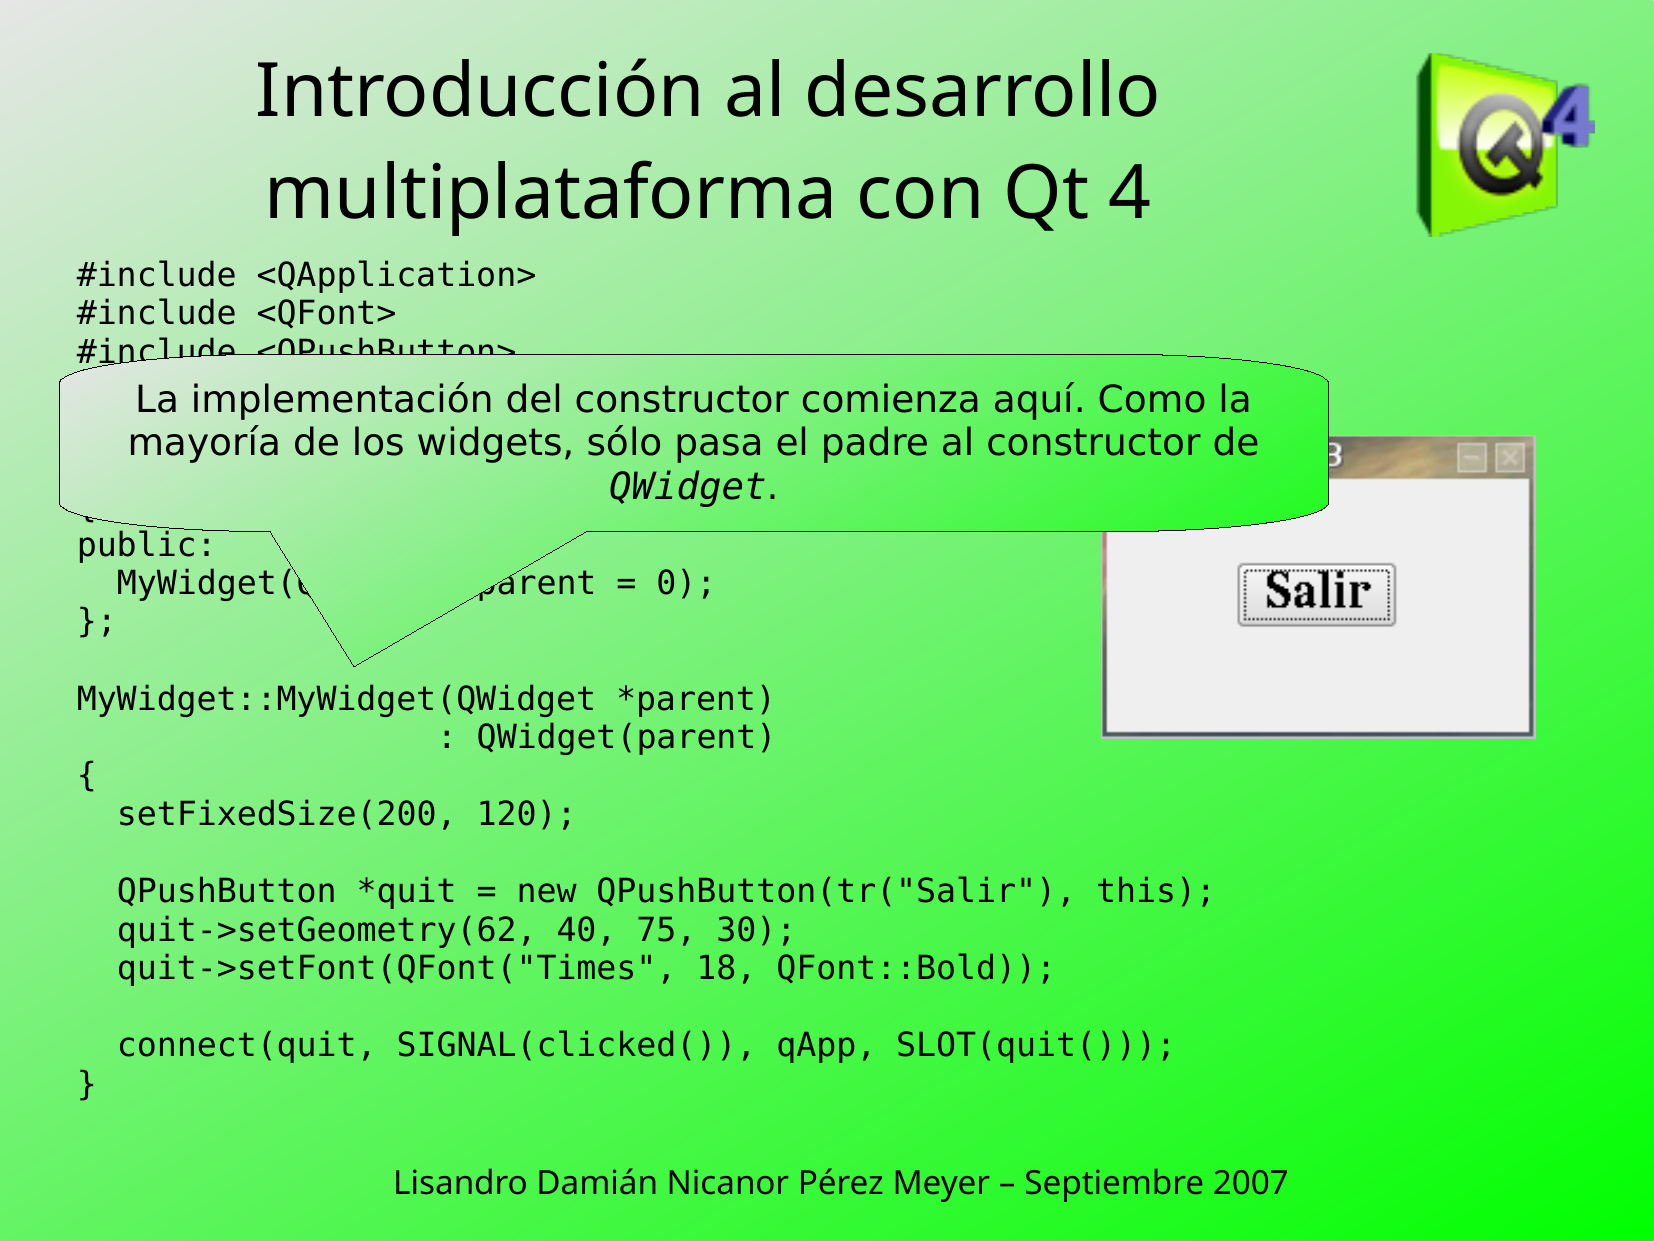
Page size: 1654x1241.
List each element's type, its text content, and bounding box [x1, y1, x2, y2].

subtitle #include <QApplication> #include <QFont> #include <QPushButton> #include <QWidget> class MyWidget : public QWidget { public: MyWidget(QWidget *parent = 0); }; MyWidget::MyWidget(QWidget *parent) : QWidget(parent) { setFixedSize(200, 120); QPushButton *quit = new QPushButton(tr("Salir"), this); quit->setGeometry(62, 40, 75, 30); quit->setFont(QFont("Times", 18, QFont::Bold)); connect(quit, SIGNAL(clicked()), qApp, SLOT(quit())); } [76, 255, 1565, 1103]
title Introducción al desarrollo multiplataforma con Qt 4 [147, 11, 1270, 255]
picture [1412, 53, 1595, 237]
text_box Lisandro Damián Nicanor Pérez Meyer – Septiembre 2007 [88, 1151, 1595, 1213]
text_box La implementación del constructor comienza aquí. Como la mayoría de los widgets, sólo pasa el padre al constructor de QWidget. [59, 354, 1329, 667]
